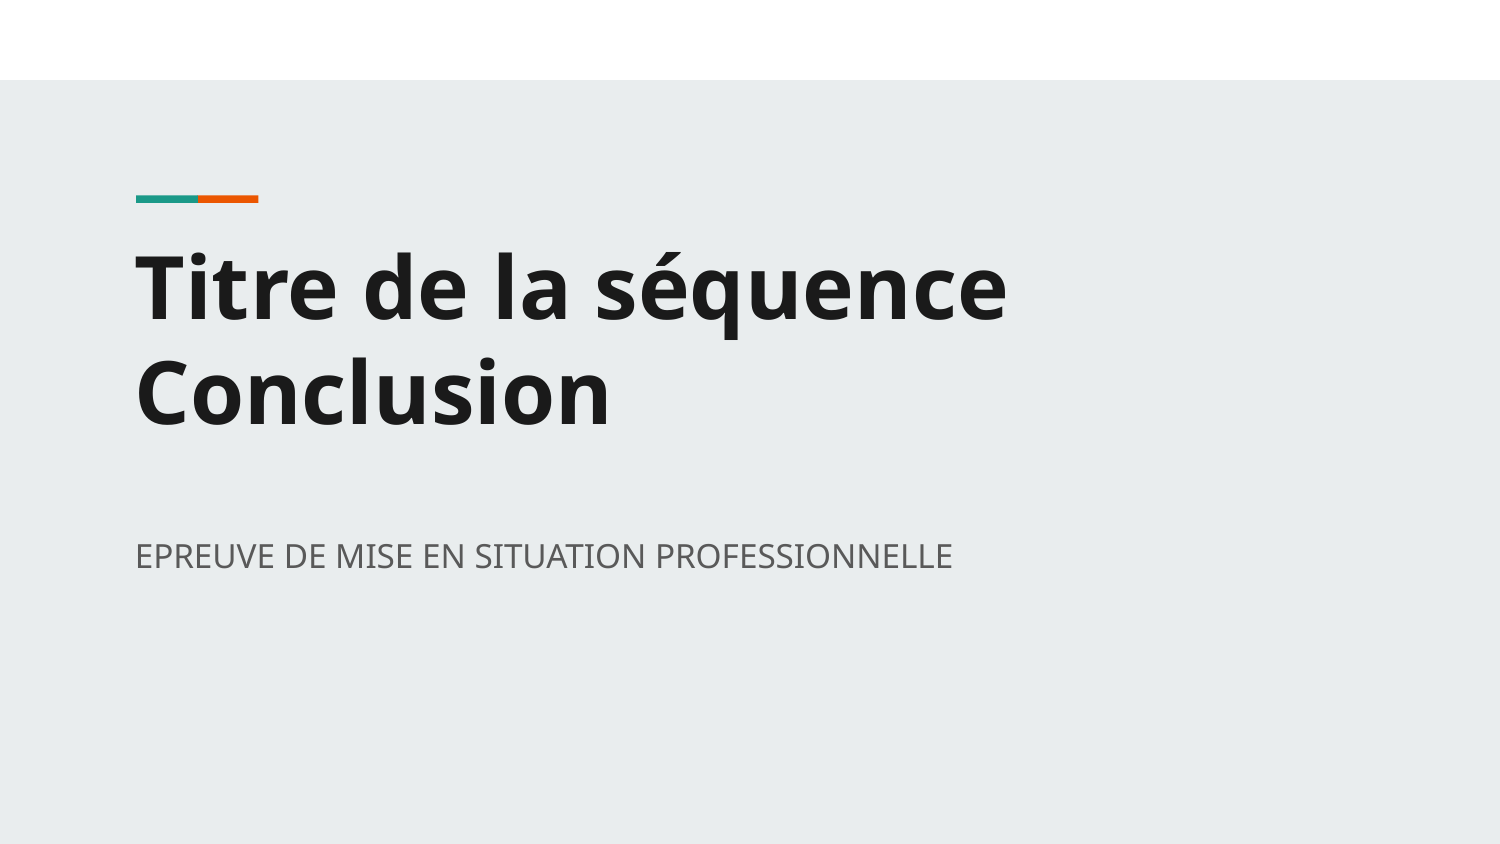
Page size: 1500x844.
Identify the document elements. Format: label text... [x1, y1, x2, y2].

title Titre de la séquence Conclusion [119, 216, 1381, 490]
subtitle EPREUVE DE MISE EN SITUATION PROFESSIONNELLE [119, 520, 1381, 610]
